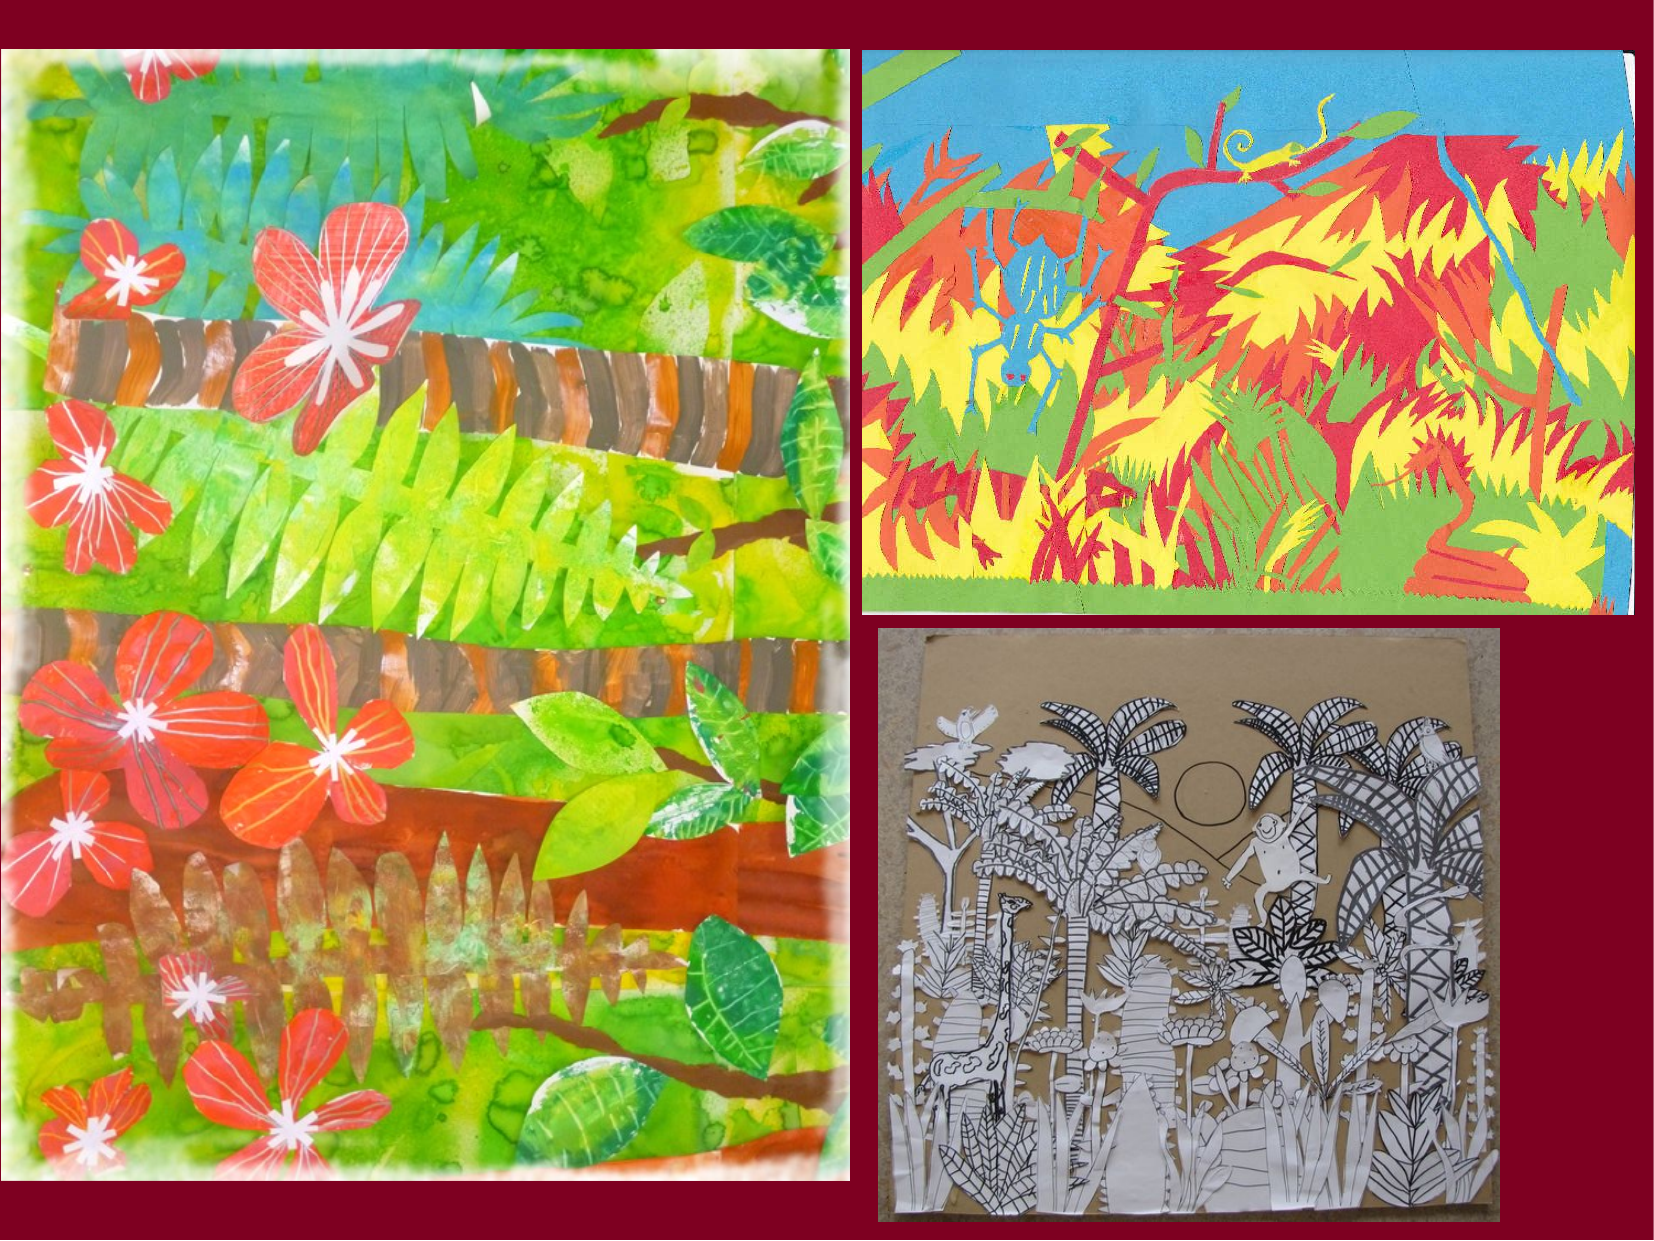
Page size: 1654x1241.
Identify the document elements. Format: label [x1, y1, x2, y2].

picture [878, 628, 1500, 1222]
picture [0, 48, 850, 1182]
picture [862, 50, 1635, 615]
